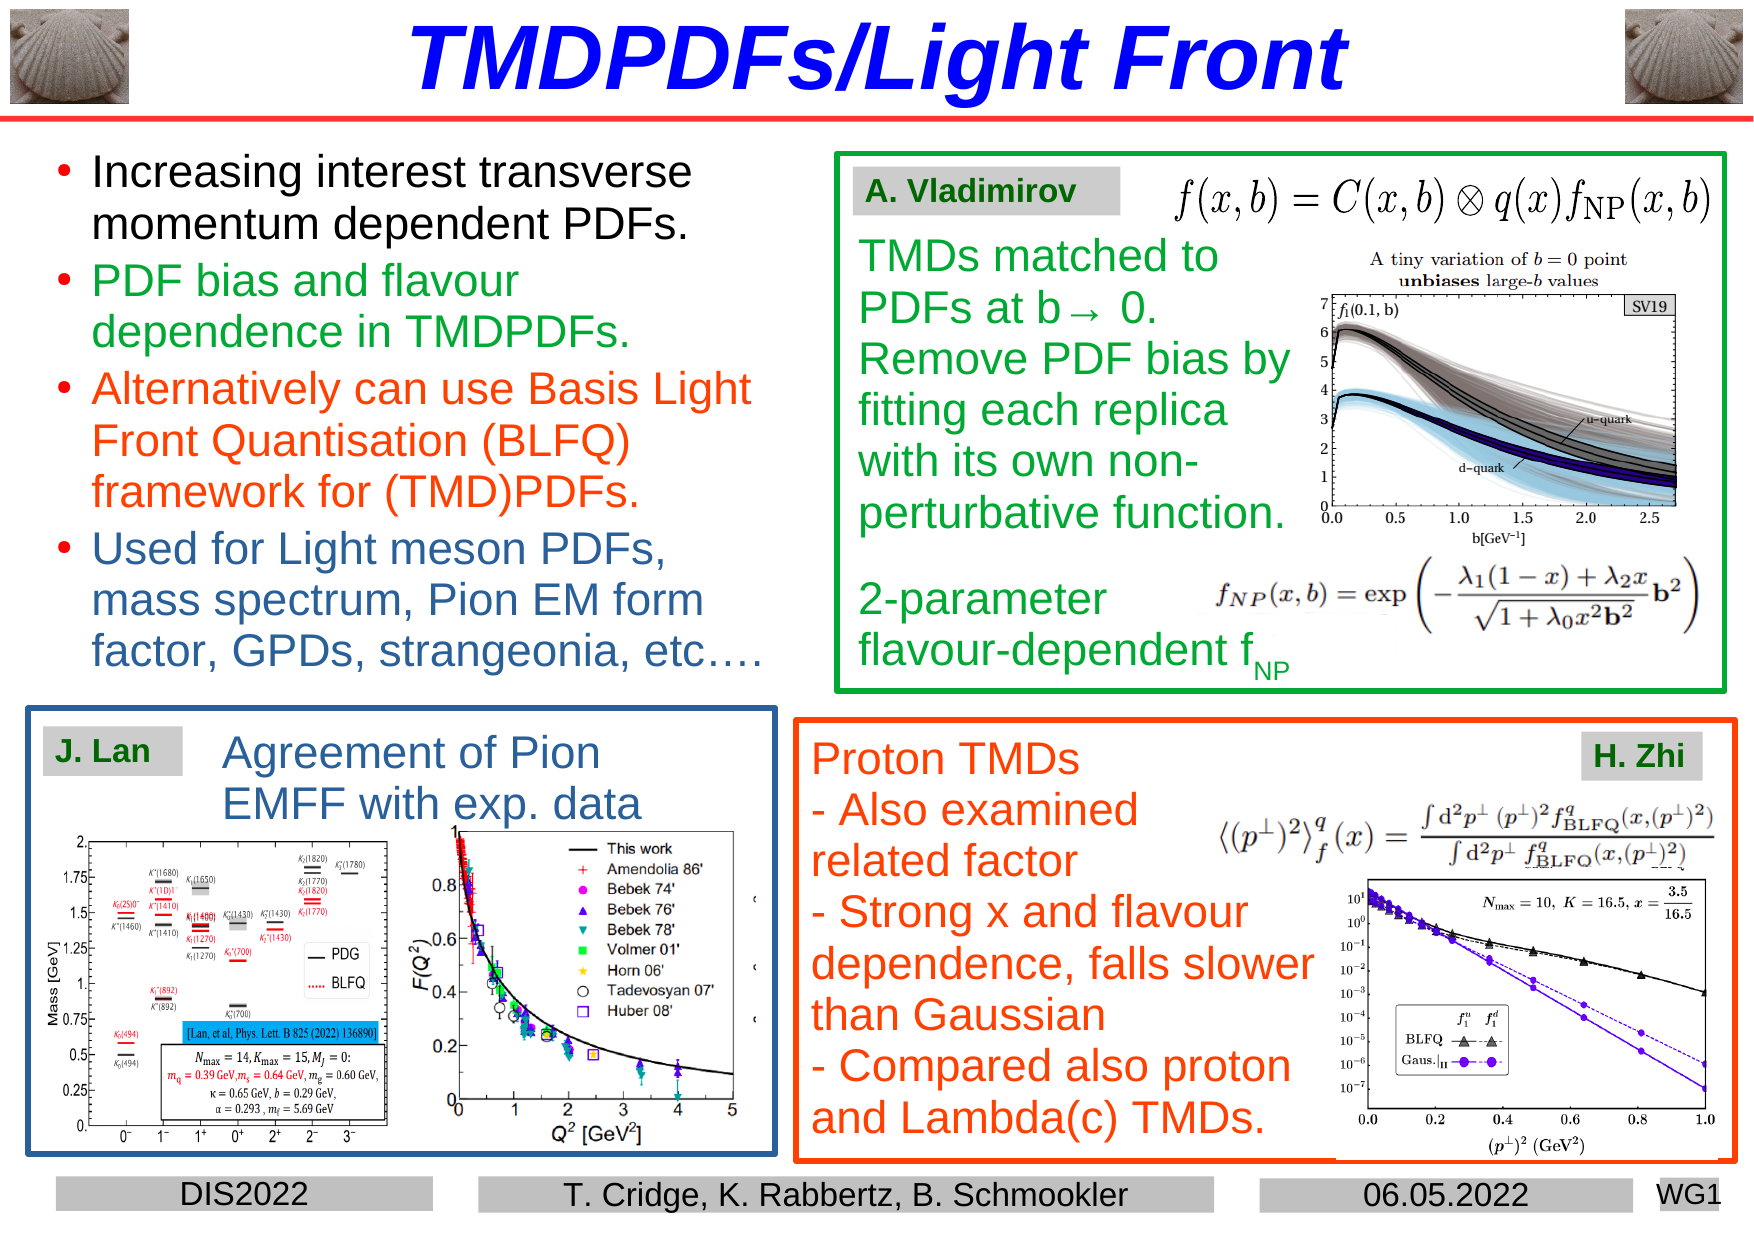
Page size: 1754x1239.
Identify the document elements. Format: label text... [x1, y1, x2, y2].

text_box Agreement of Pion EMFF with exp. data [210, 721, 728, 836]
picture [1171, 175, 1715, 226]
text_box [796, 719, 1754, 1162]
picture [1209, 795, 1728, 1160]
text_box TMDs matched to PDFs at b→ 0. Remove PDF bias by fitting each replica with its own non-perturbative function. 2-parameter flavour-dependent fNP [846, 224, 1325, 693]
text_box Proton TMDs - Also examined related factor - Strong x and flavour dependence, falls slower than Gaussian - Compared also proton and Lambda(c) TMDs. [799, 726, 1331, 1201]
text_box [28, 708, 776, 1154]
text_box H. Zhi [1581, 731, 1703, 781]
picture [10, 9, 124, 104]
text_box A. Vladimirov [852, 166, 1121, 216]
text_box Increasing interest transverse momentum dependent PDFs. PDF bias and flavour dependence in TMDPDFs. Alternatively can use Basis Light Front Quantisation (BLFQ) framework for (TMD)PDFs. Used for Light meson PDFs, mass spectrum, Pion EM form factor, GPDs, strangeonia, etc…. [38, 140, 782, 699]
picture [1630, 9, 1743, 104]
text_box J. Lan [43, 726, 183, 776]
title TMDPDFs/Light Front [124, 0, 1630, 161]
picture [1197, 242, 1715, 658]
picture [36, 823, 756, 1151]
text_box [836, 153, 1725, 691]
